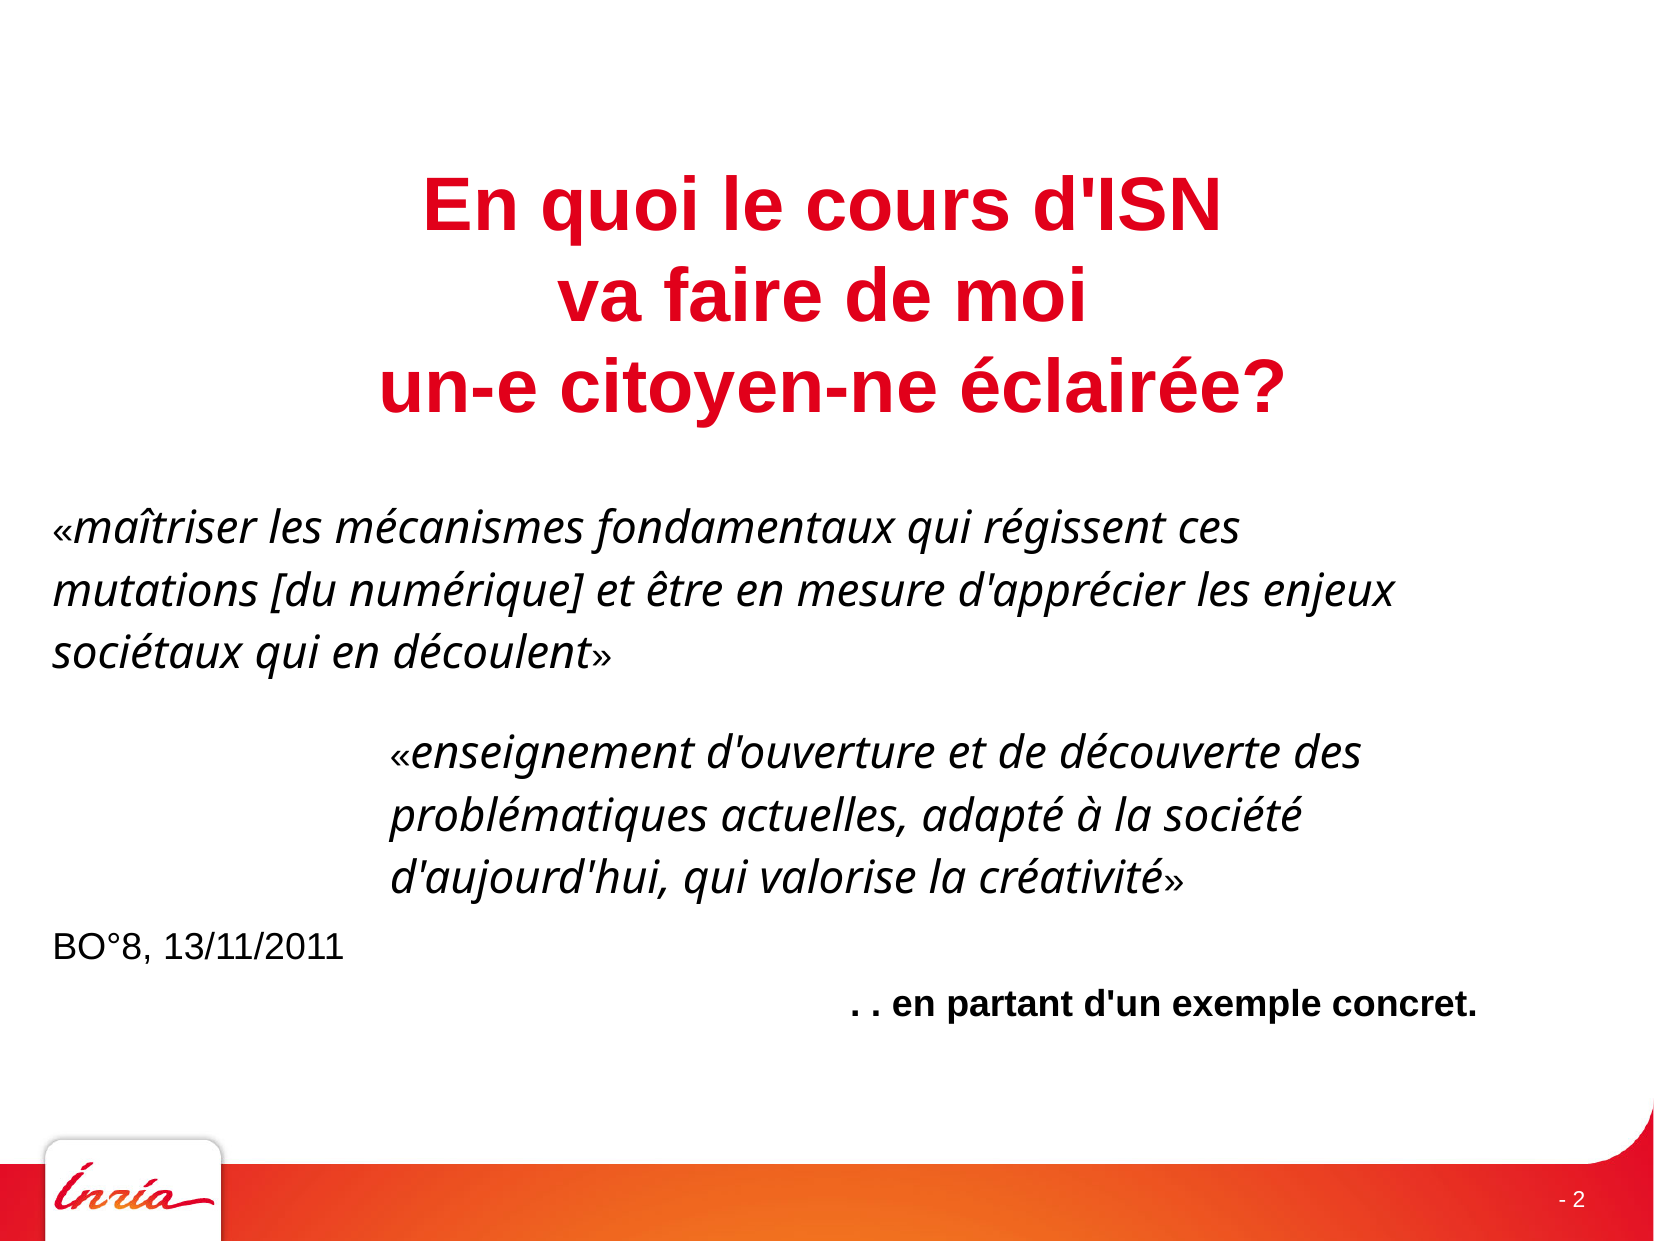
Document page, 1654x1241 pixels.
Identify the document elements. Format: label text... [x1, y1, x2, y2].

title En quoi le cours d'ISN va faire de moi un-e citoyen-ne éclairée? [123, 110, 1544, 563]
slide_number - <number> [1558, 1173, 1654, 1223]
text_box BO°8, 13/11/2011 [37, 918, 413, 976]
text_box «enseignement d'ouverture et de découverte des problématiques actuelles, adapté à la société d'aujourd'hui, qui valorise la créativité» [375, 712, 1538, 846]
picture [0, 0, 1654, 1241]
text_box . . en partant d'un exemple concret. [825, 975, 1576, 1032]
text_box «maîtriser les mécanismes fondamentaux qui régissent ces mutations [du numérique] et être en mesure d'apprécier les enjeux sociétaux qui en découlent» [37, 487, 1426, 621]
